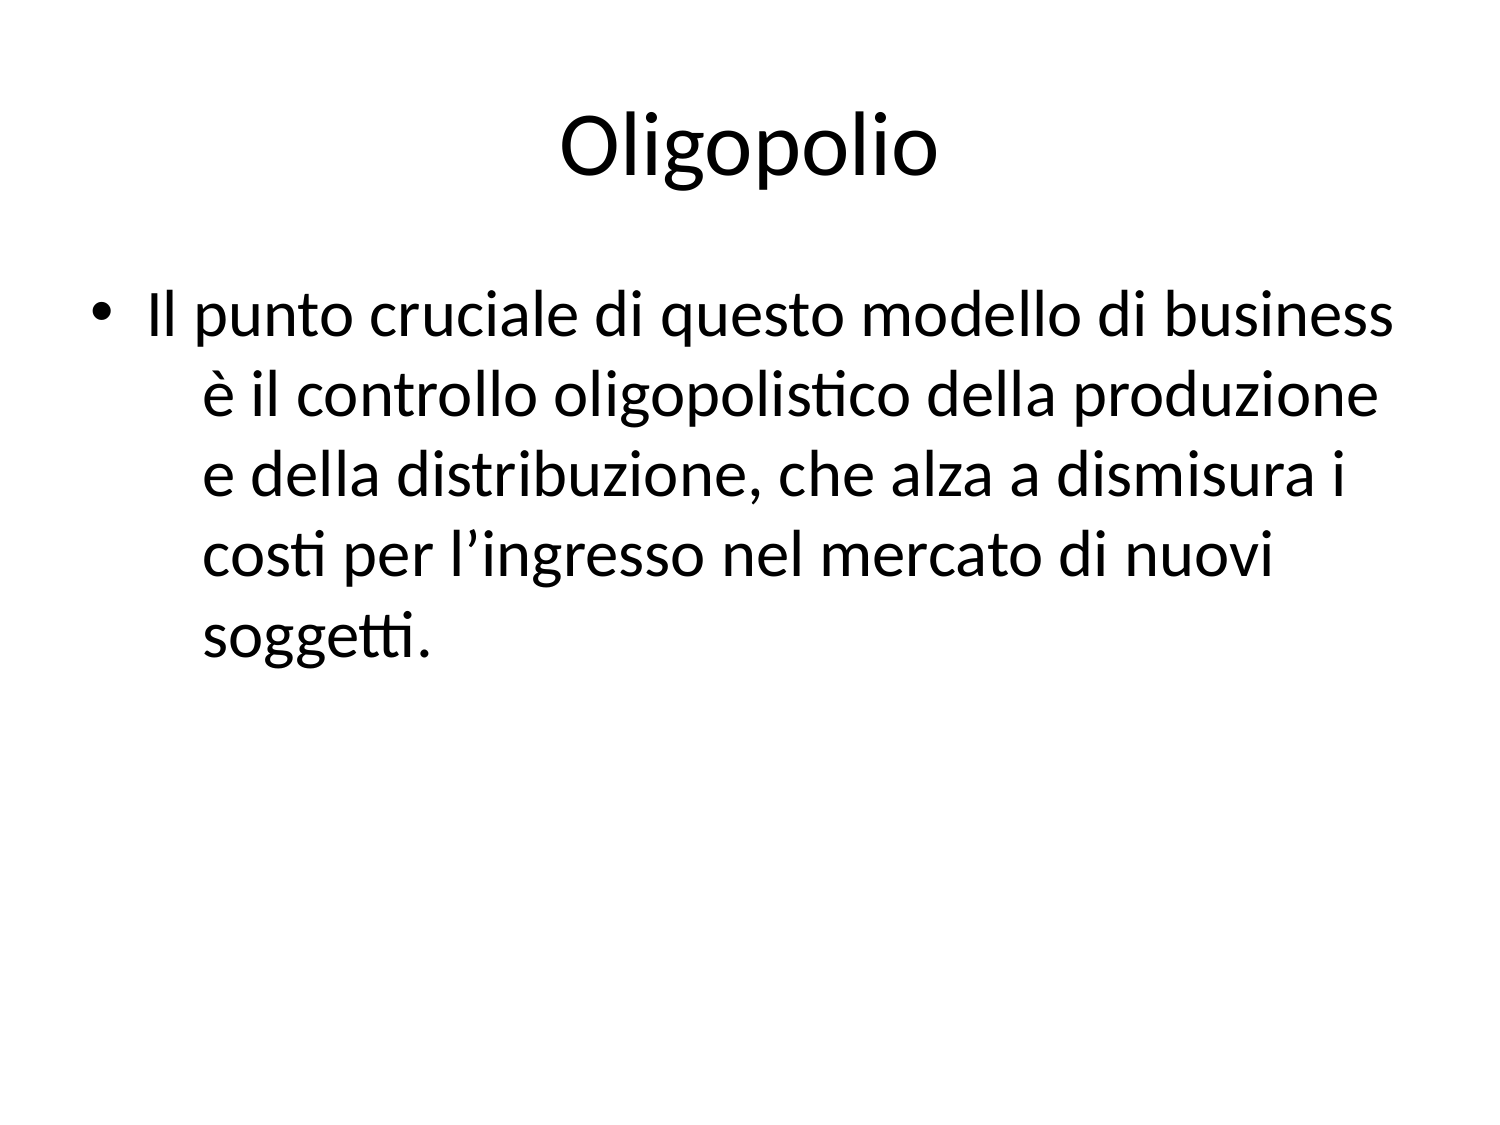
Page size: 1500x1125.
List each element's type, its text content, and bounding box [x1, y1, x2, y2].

title Oligopolio [75, 45, 1426, 233]
list Il punto cruciale di questo modello di business è il controllo oligopolistico della produzione e della distribuzione, che alza a dismisura i costi per l’ingresso nel mercato di nuovi soggetti. [75, 262, 1426, 1005]
